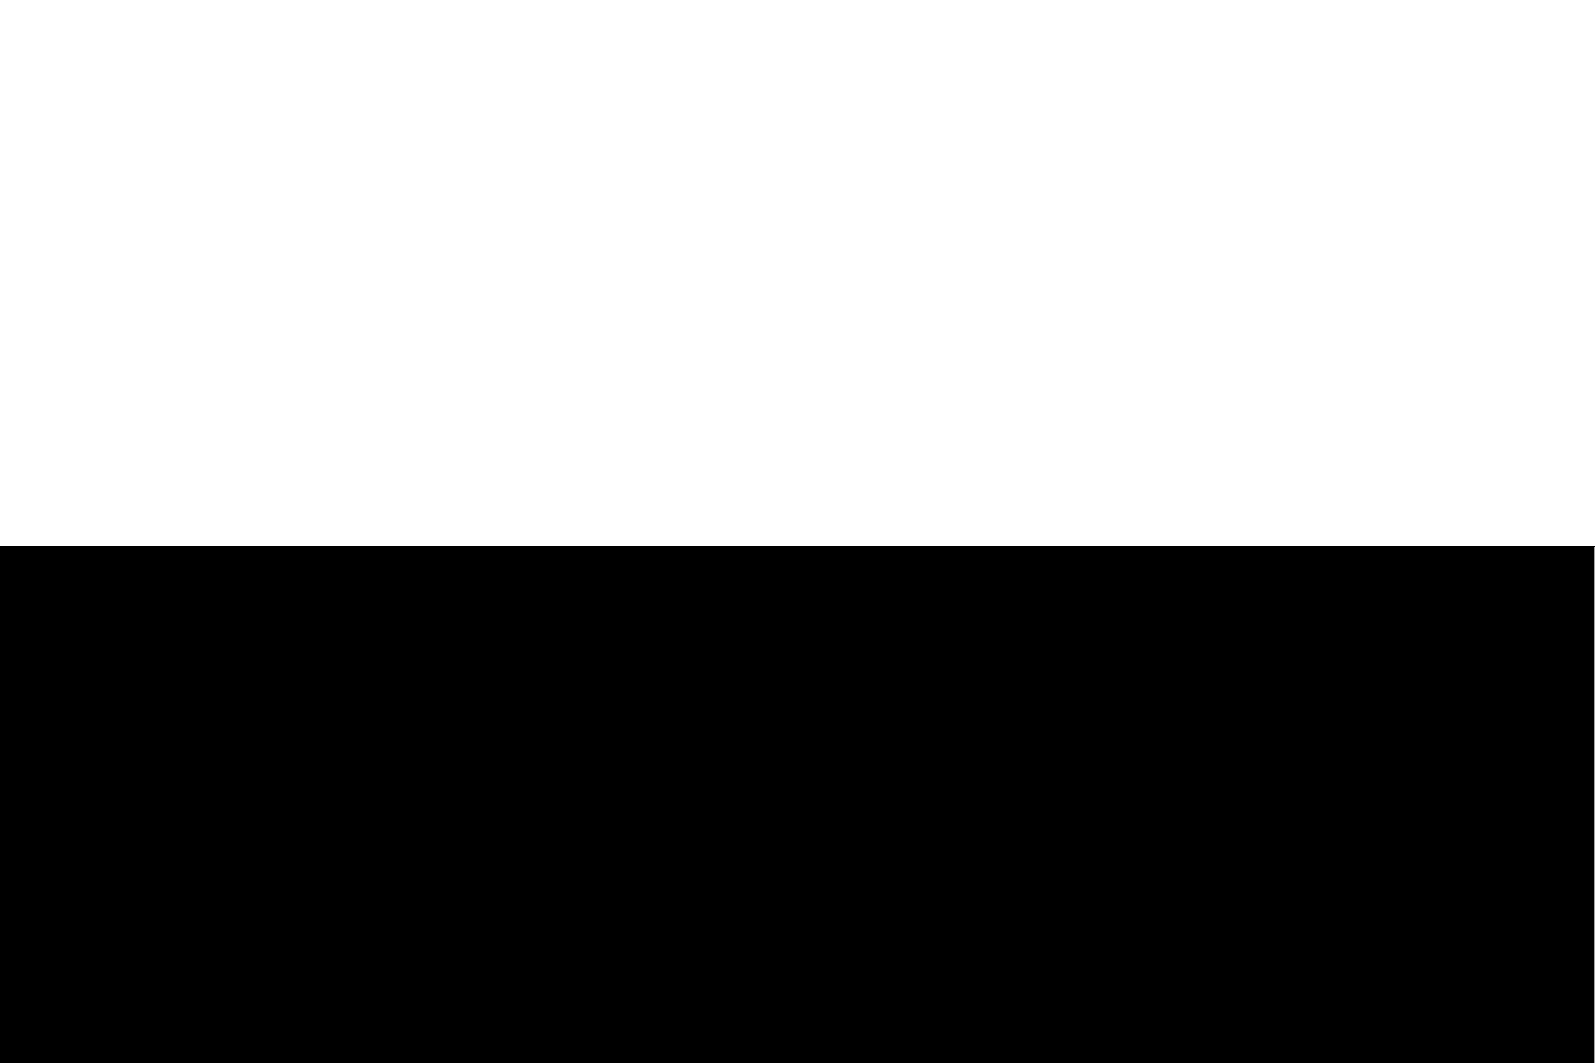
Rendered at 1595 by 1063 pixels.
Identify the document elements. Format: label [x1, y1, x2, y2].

text_box [0, 546, 1595, 1063]
